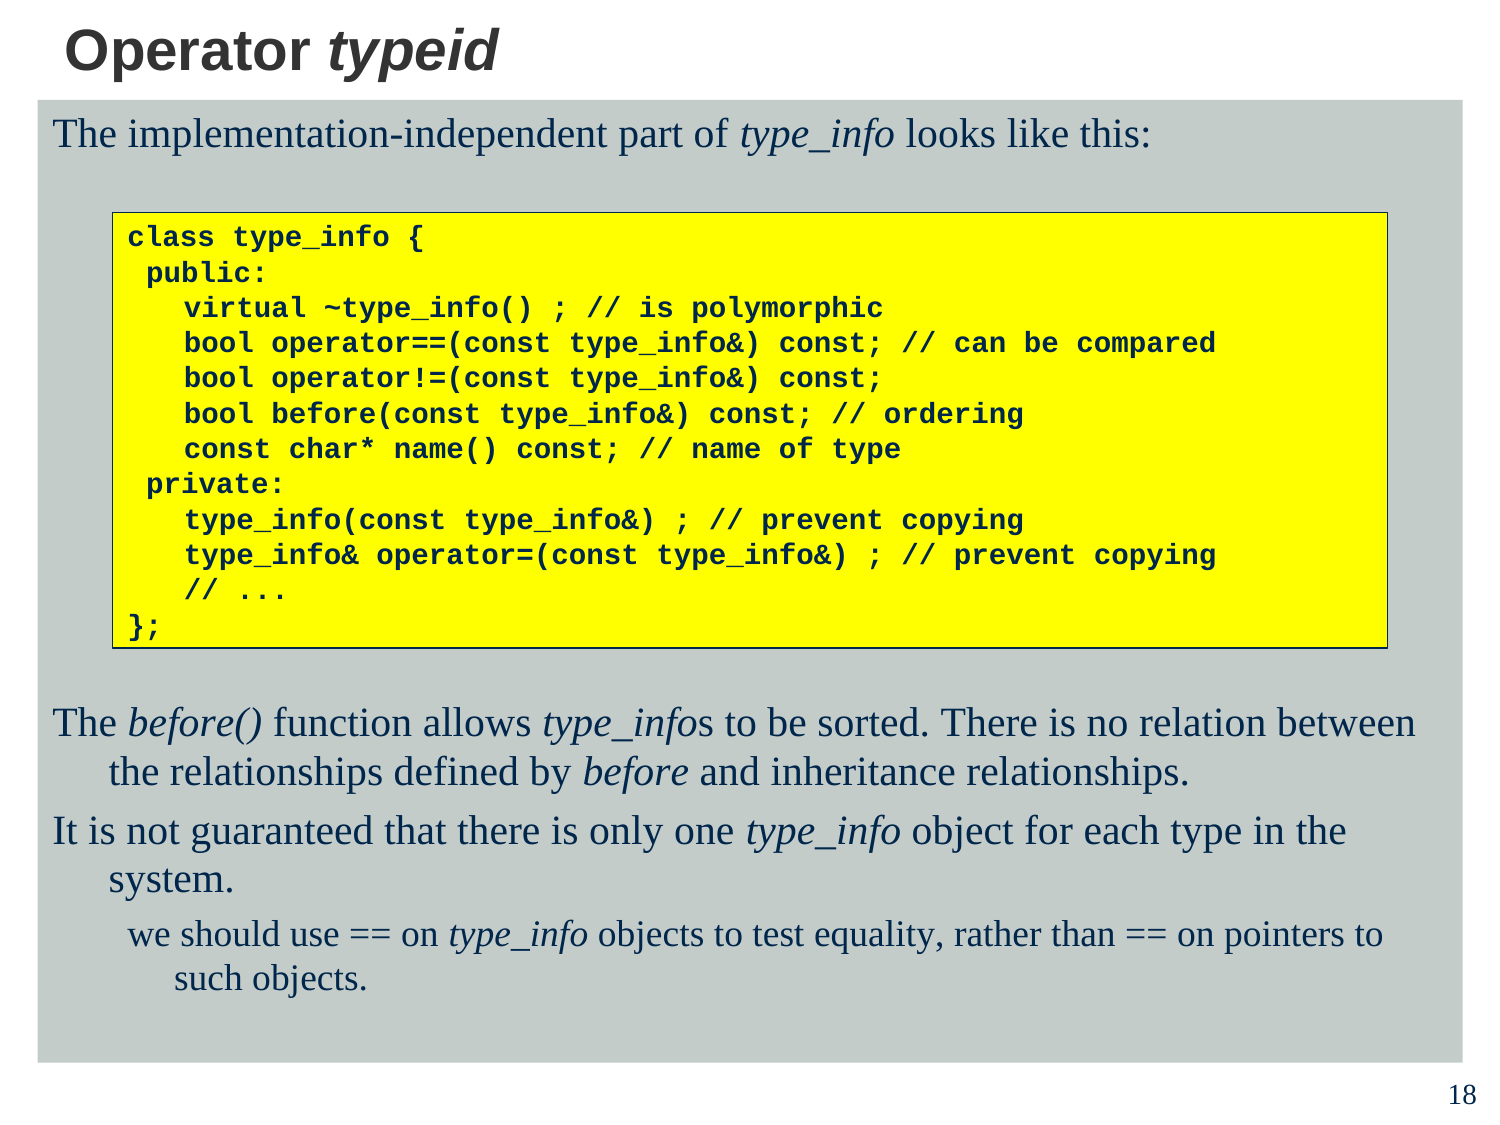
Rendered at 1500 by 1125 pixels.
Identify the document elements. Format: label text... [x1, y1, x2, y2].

text_box class type_info { public: virtual ~type_info() ; // is polymorphic bool operator==(const type_info&) const; // can be compared bool operator!=(const type_info&) const; bool before(const type_info&) const; // ordering const char* name() const; // name of type private: type_info(const type_info&) ; // prevent copying type_info& operator=(const type_info&) ; // prevent copying // ... }; [112, 212, 1388, 656]
title Operator typeid [50, 0, 1450, 91]
list The implementation-independent part of type_info looks like this: The before() function allows type_infos to be sorted. There is no relation between the relationships defined by before and inheritance relationships. It is not guaranteed that there is only one type_info object for each type in the system. we should use == on type_info objects to test equality, rather than == on pointers to such objects. [37, 99, 1463, 1063]
